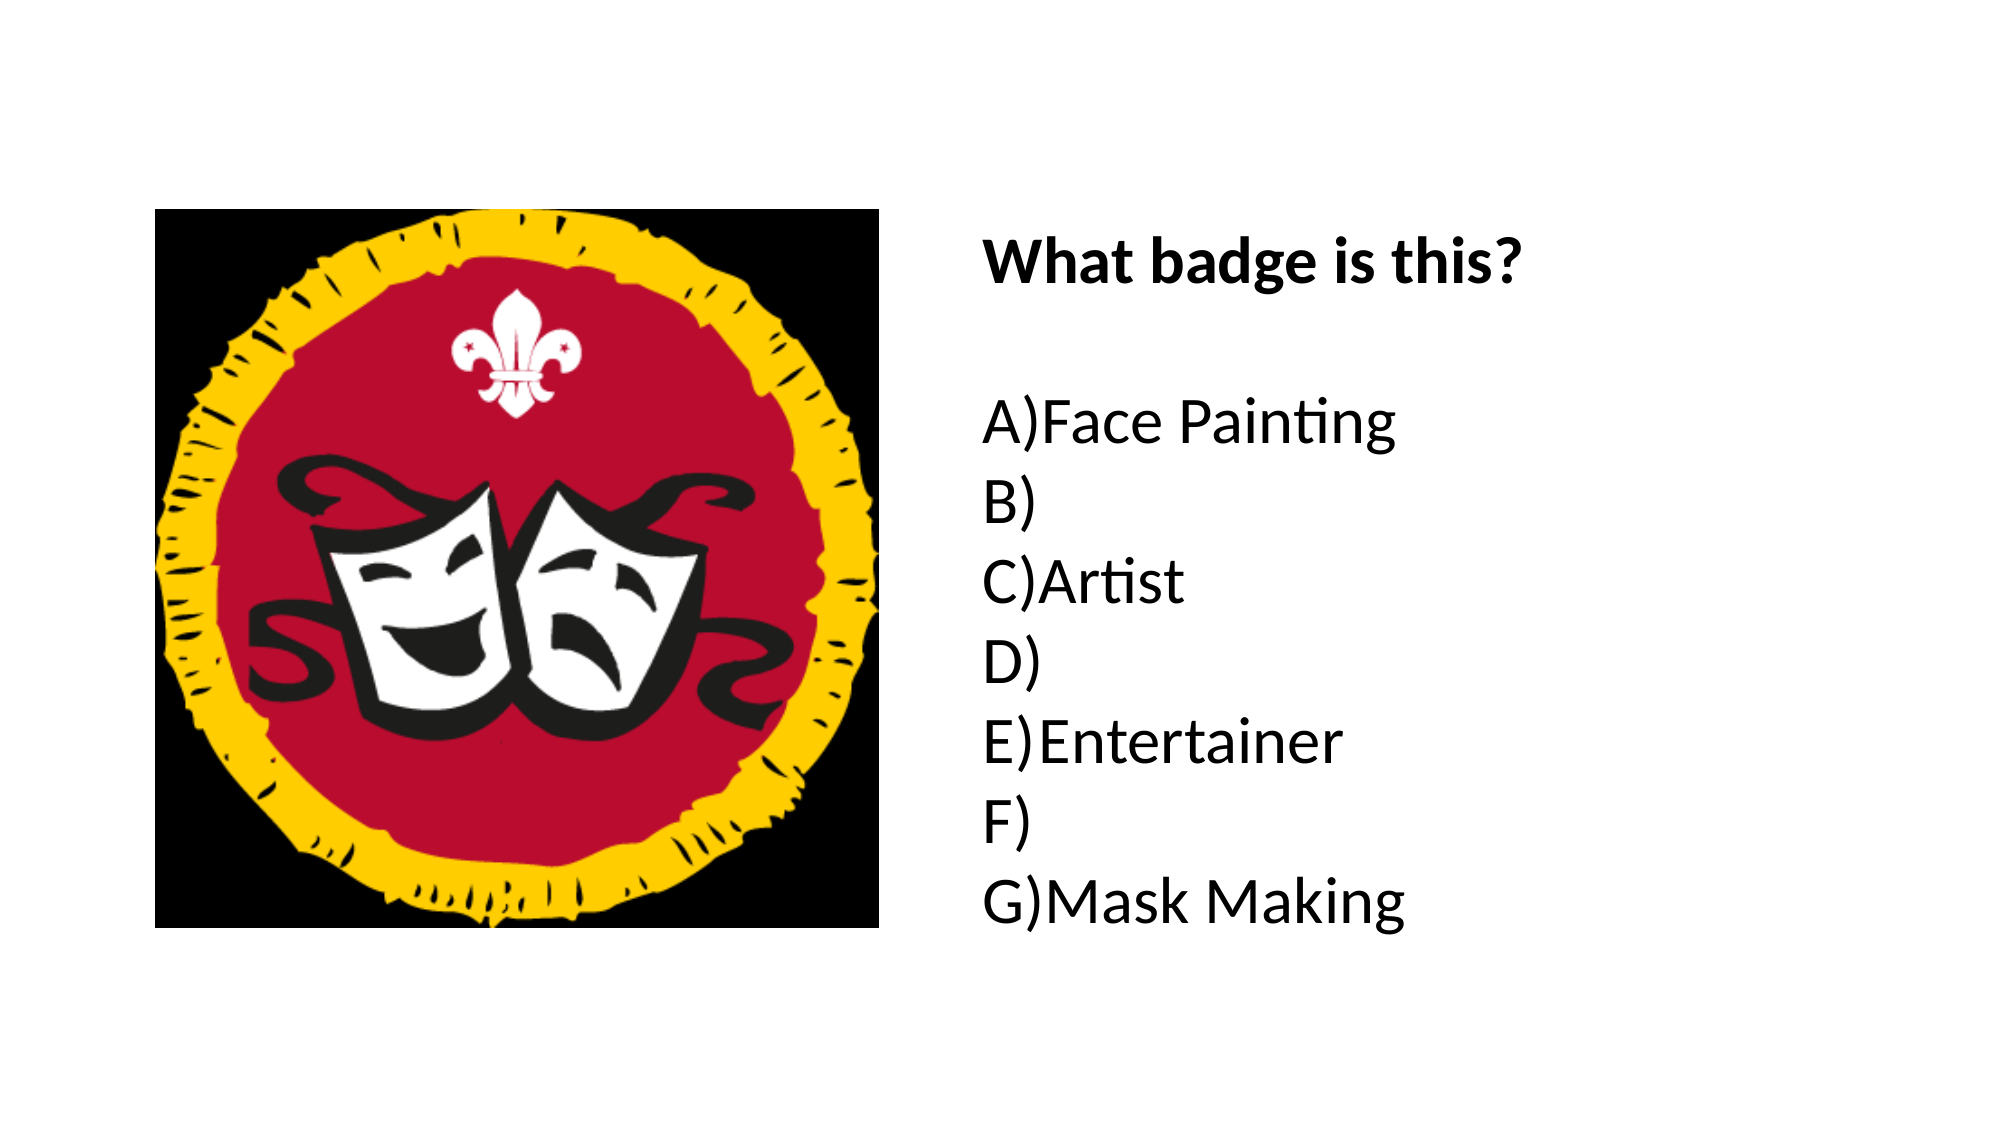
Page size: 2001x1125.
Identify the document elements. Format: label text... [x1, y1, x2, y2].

text_box What badge is this? Face Painting Artist Entertainer Mask Making [967, 209, 1921, 952]
picture [155, 209, 879, 928]
